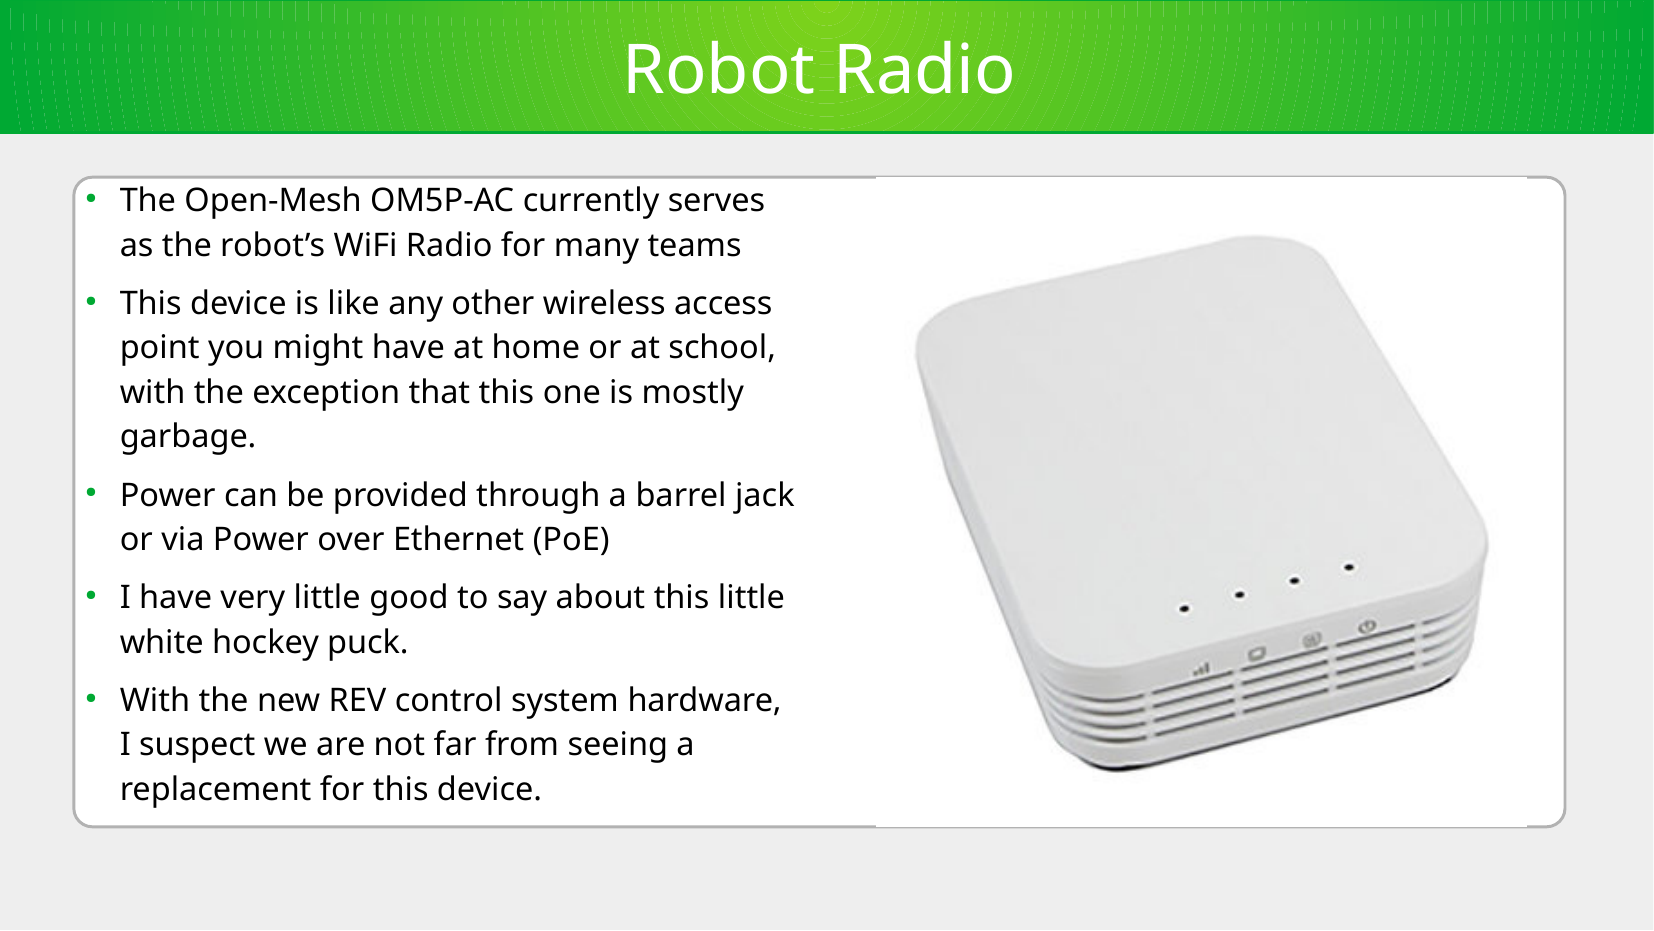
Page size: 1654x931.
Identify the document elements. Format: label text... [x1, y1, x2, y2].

list The Open-Mesh OM5P-AC currently serves as the robot’s WiFi Radio for many teams This device is like any other wireless access point you might have at home or at school, with the exception that this one is mostly garbage. Power can be provided through a barrel jack or via Power over Ethernet (PoE) I have very little good to say about this little white hockey puck. With the new REV control system hardware, I suspect we are not far from seeing a replacement for this device. [73, 177, 802, 827]
title Robot Radio [73, 14, 1565, 119]
picture [876, 177, 1527, 827]
